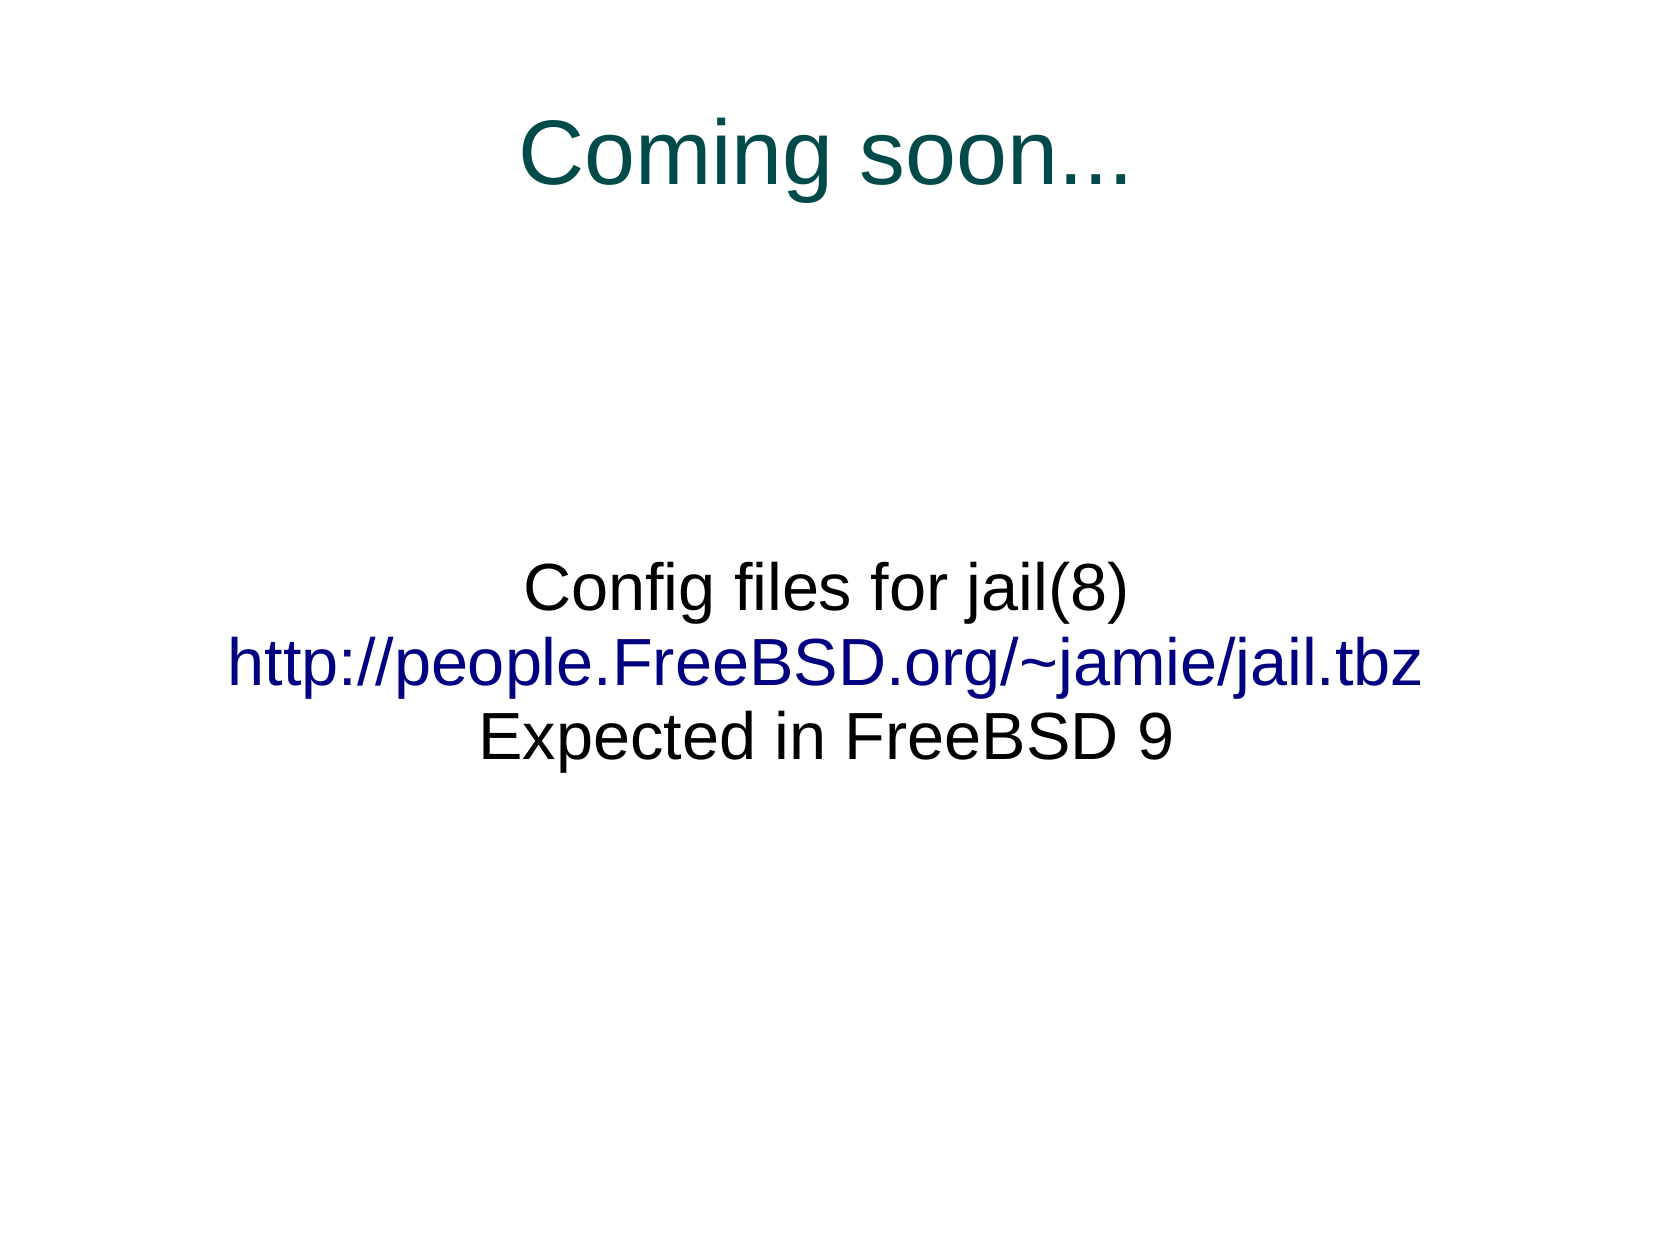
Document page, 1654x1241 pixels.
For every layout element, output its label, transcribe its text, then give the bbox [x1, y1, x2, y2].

title Coming soon... [82, 49, 1571, 257]
subtitle Config files for jail(8) http://people.FreeBSD.org/~jamie/jail.tbz Expected in FreeBSD 9 [82, 290, 1571, 1109]
